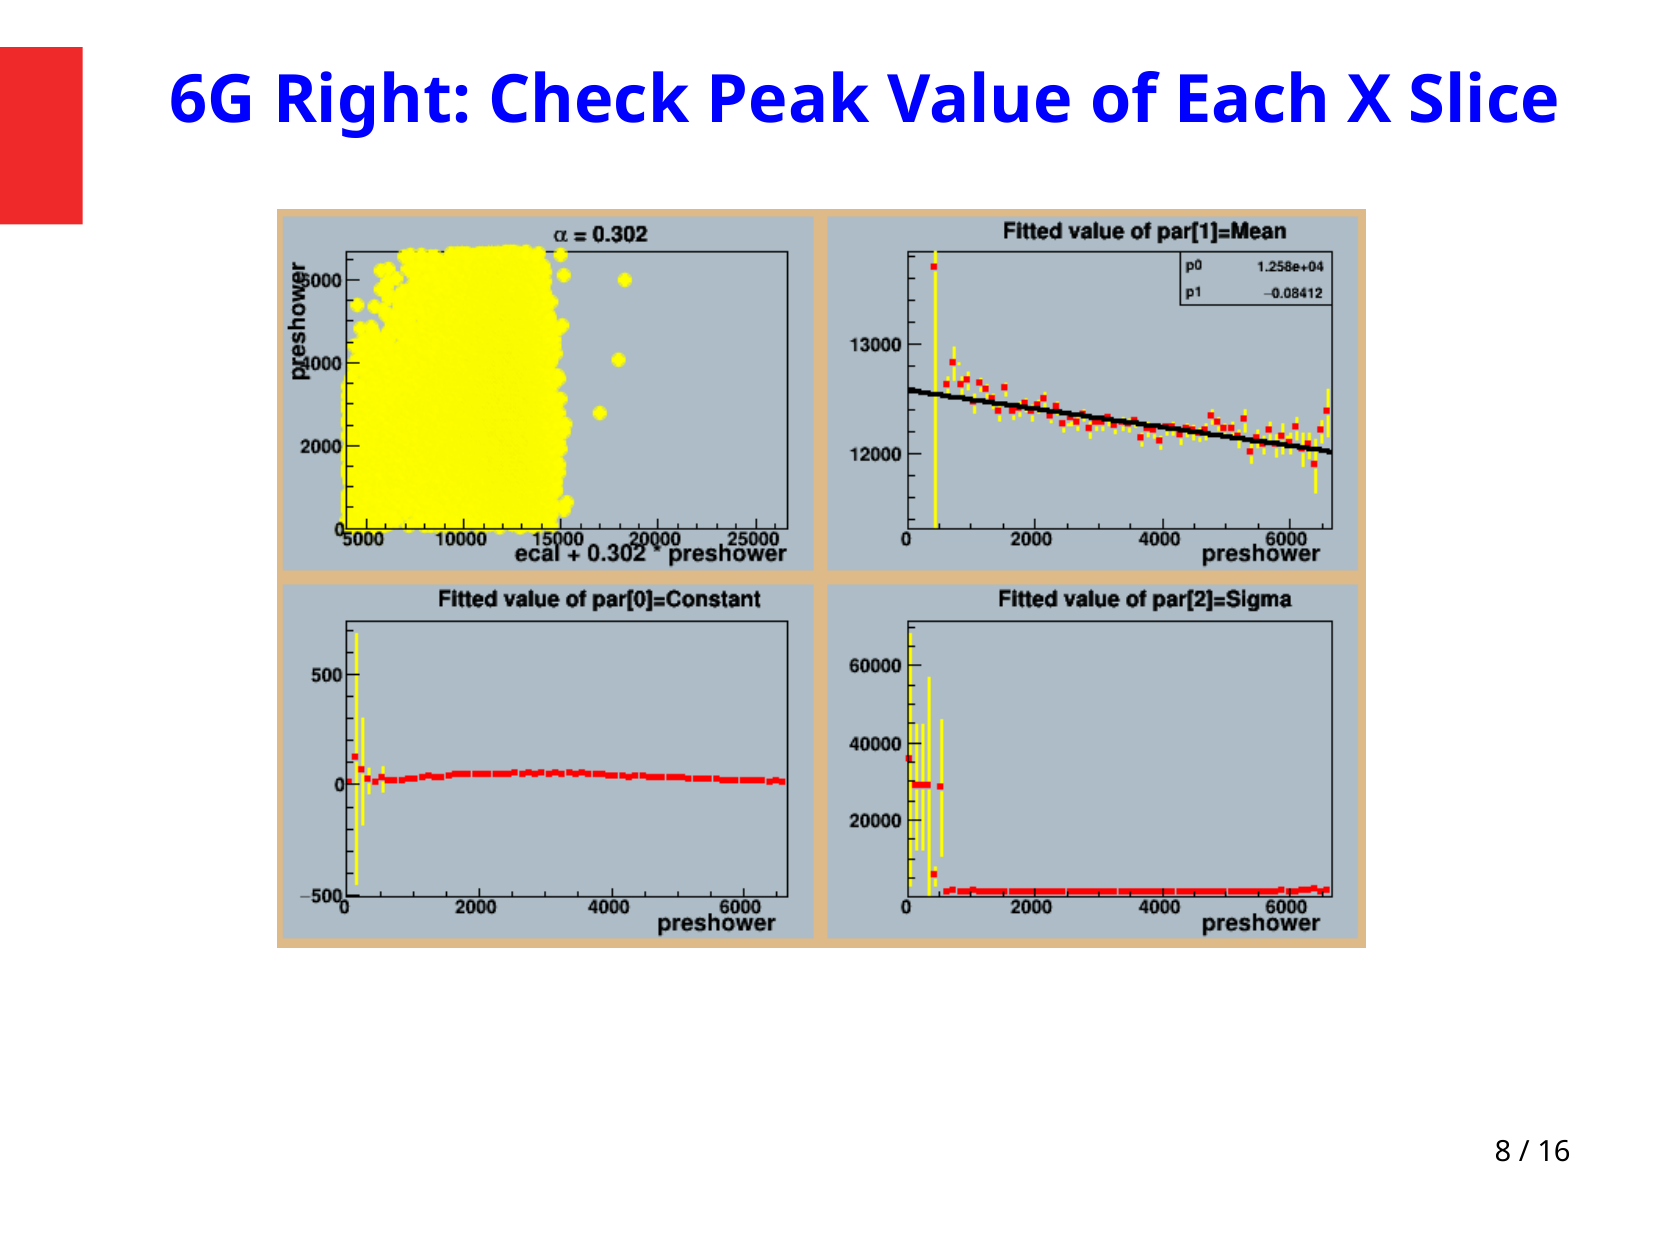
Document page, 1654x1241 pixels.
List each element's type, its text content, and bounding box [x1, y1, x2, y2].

picture [277, 209, 1366, 948]
title 6G Right: Check Peak Value of Each X Slice [82, 45, 1648, 148]
